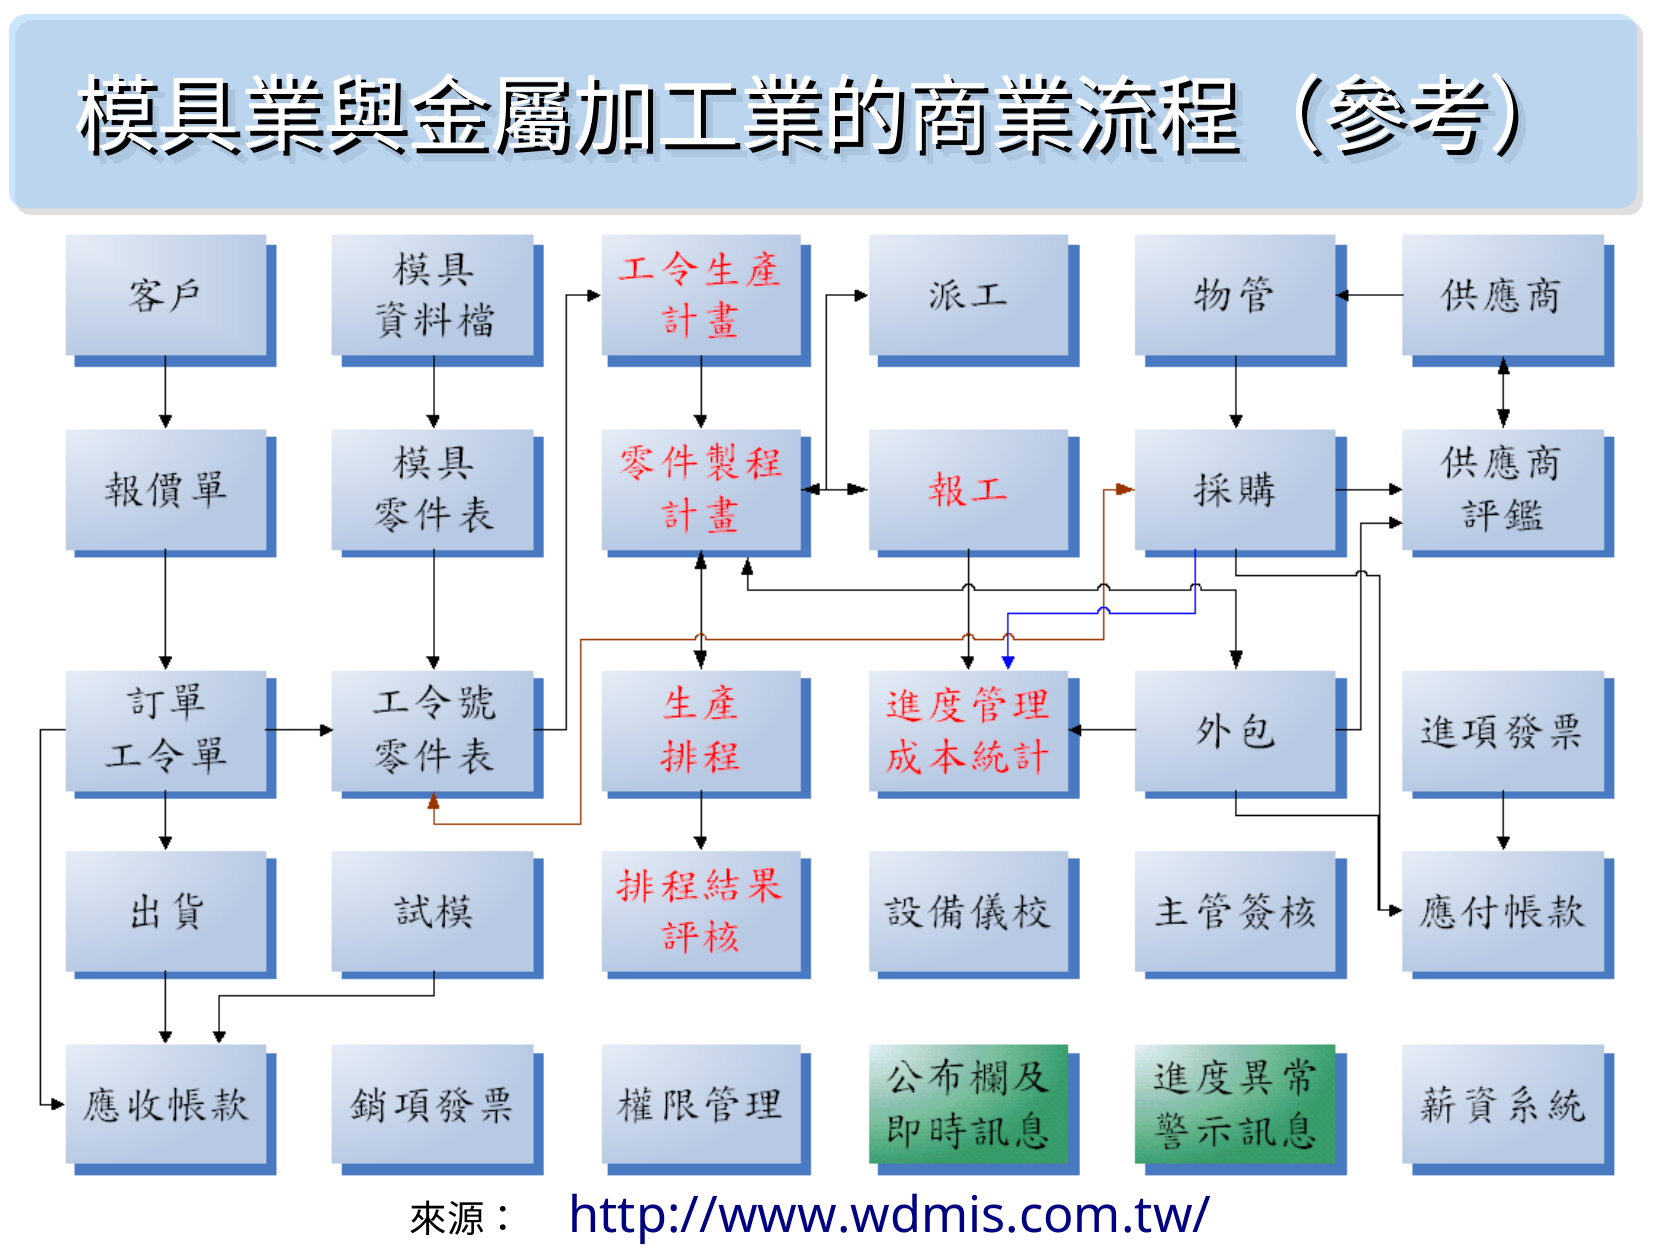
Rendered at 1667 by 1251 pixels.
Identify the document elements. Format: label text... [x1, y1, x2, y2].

text_box 來源： http://www.wdmis.com.tw/ [0, 1174, 1622, 1251]
text_box 模具業與金屬加工業的商業流程（參考） [9, 14, 1637, 209]
picture [37, 232, 1616, 1177]
